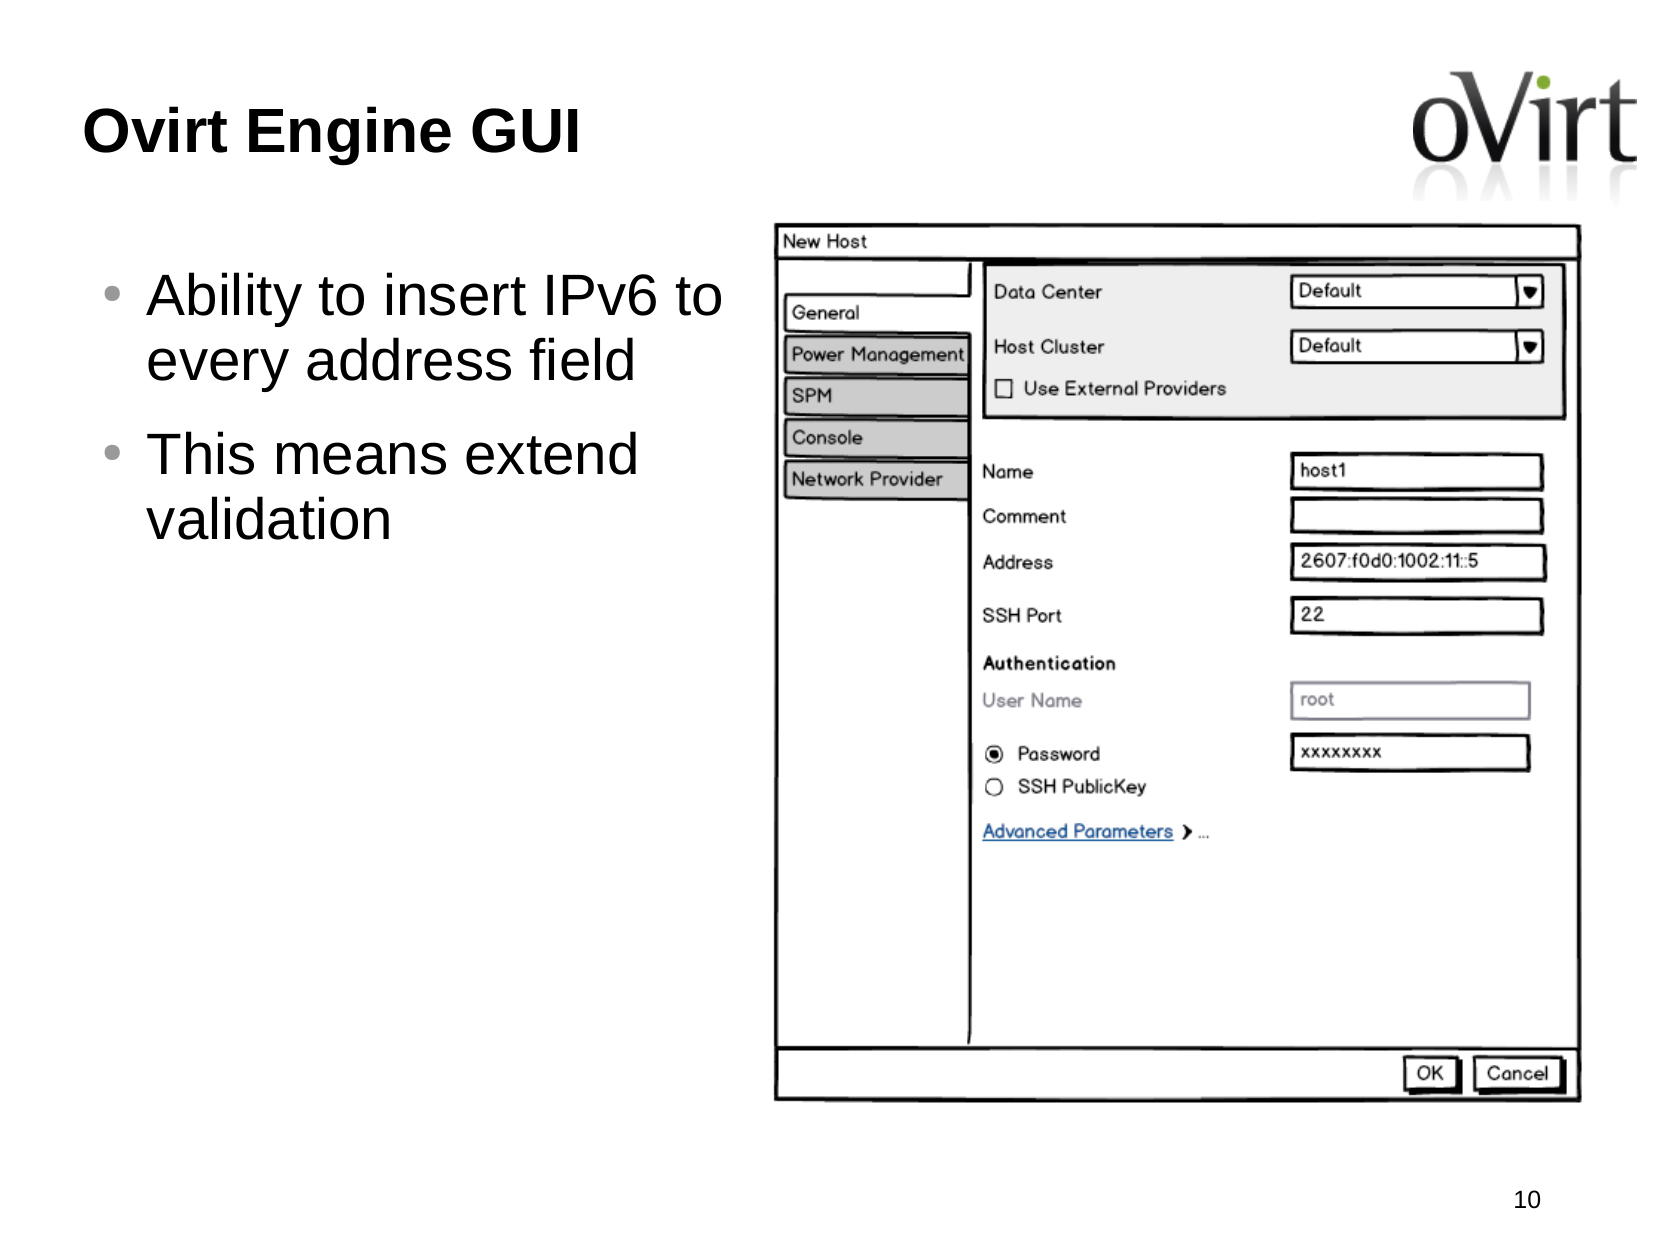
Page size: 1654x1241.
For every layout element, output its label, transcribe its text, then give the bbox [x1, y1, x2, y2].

title Ovirt Engine GUI [82, 37, 1303, 226]
picture [752, 63, 1637, 1126]
list Ability to insert IPv6 to every address field This means extend validation [86, 262, 752, 1039]
